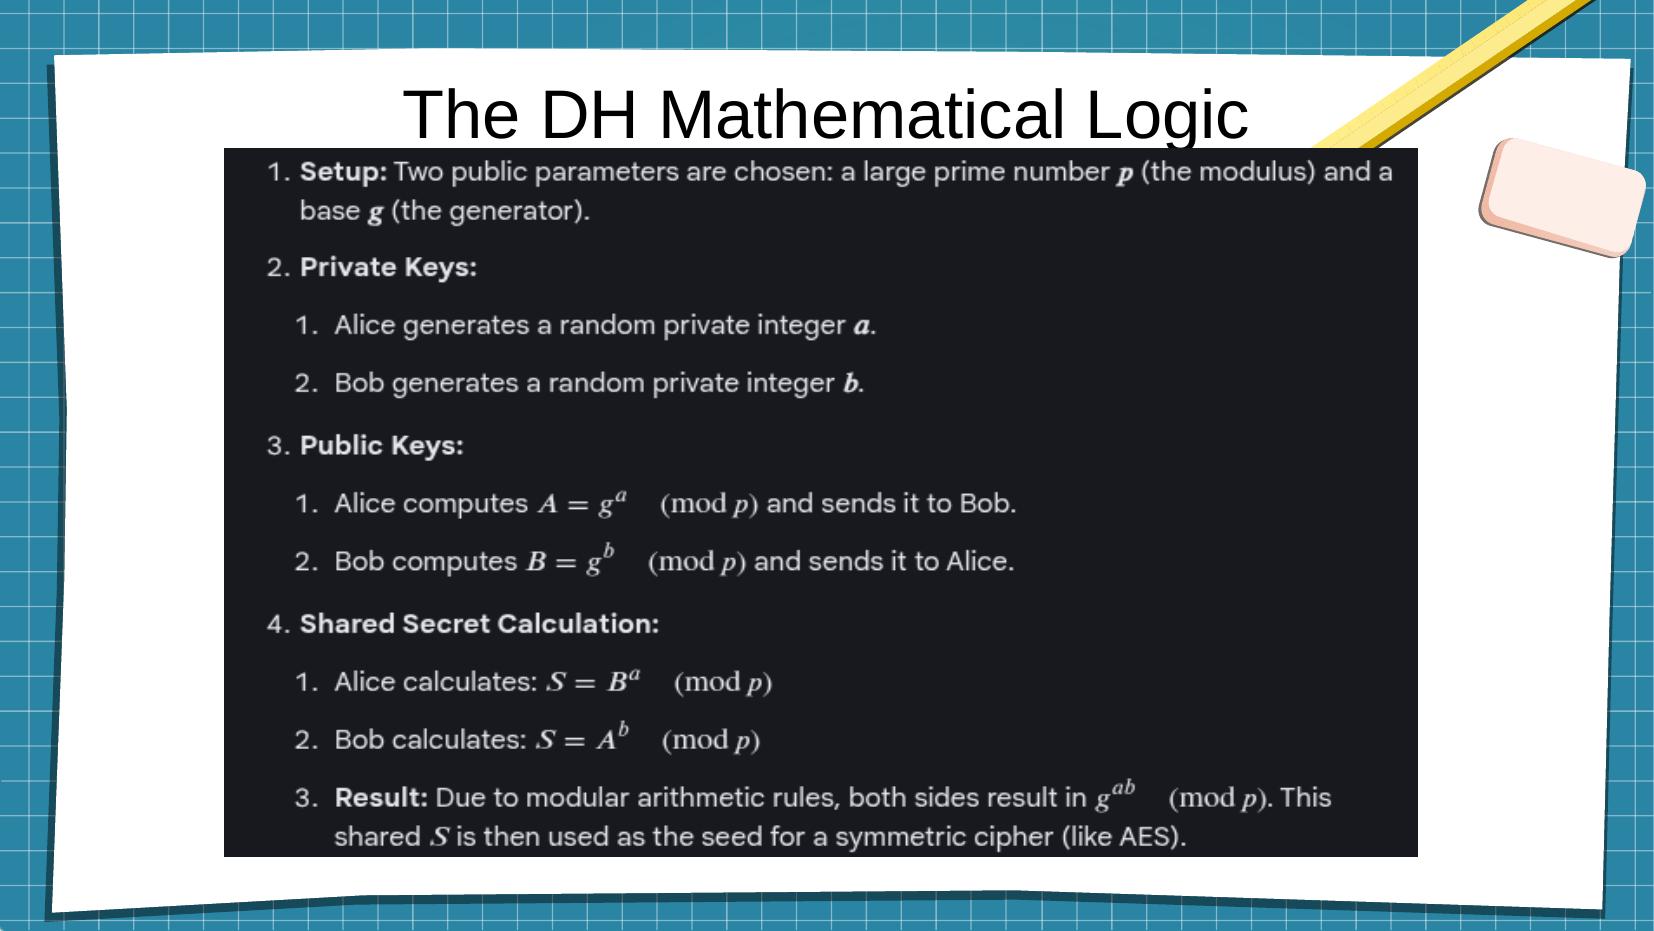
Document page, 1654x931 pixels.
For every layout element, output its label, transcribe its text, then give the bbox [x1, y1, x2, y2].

picture [224, 148, 1418, 857]
title The DH Mathematical Logic [82, 37, 1571, 193]
